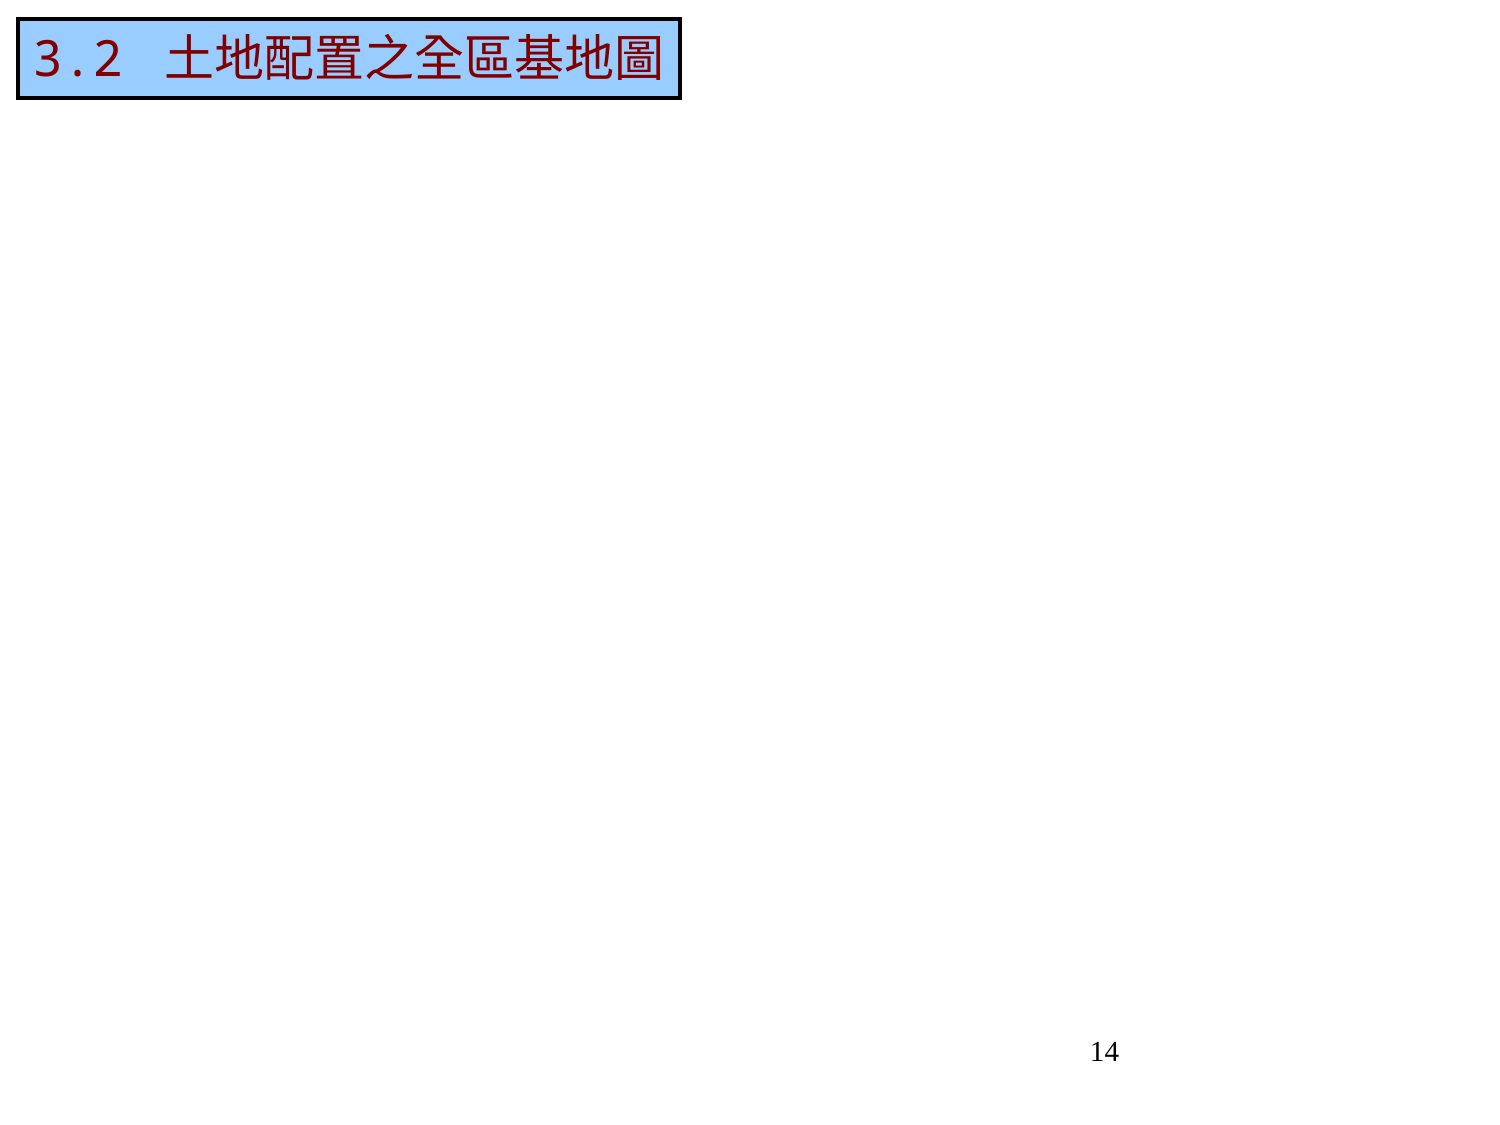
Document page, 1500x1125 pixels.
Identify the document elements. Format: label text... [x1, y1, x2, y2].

text_box 14 [1074, 1025, 1388, 1101]
text_box 3.2 土地配置之全區基地圖 [17, 19, 681, 99]
